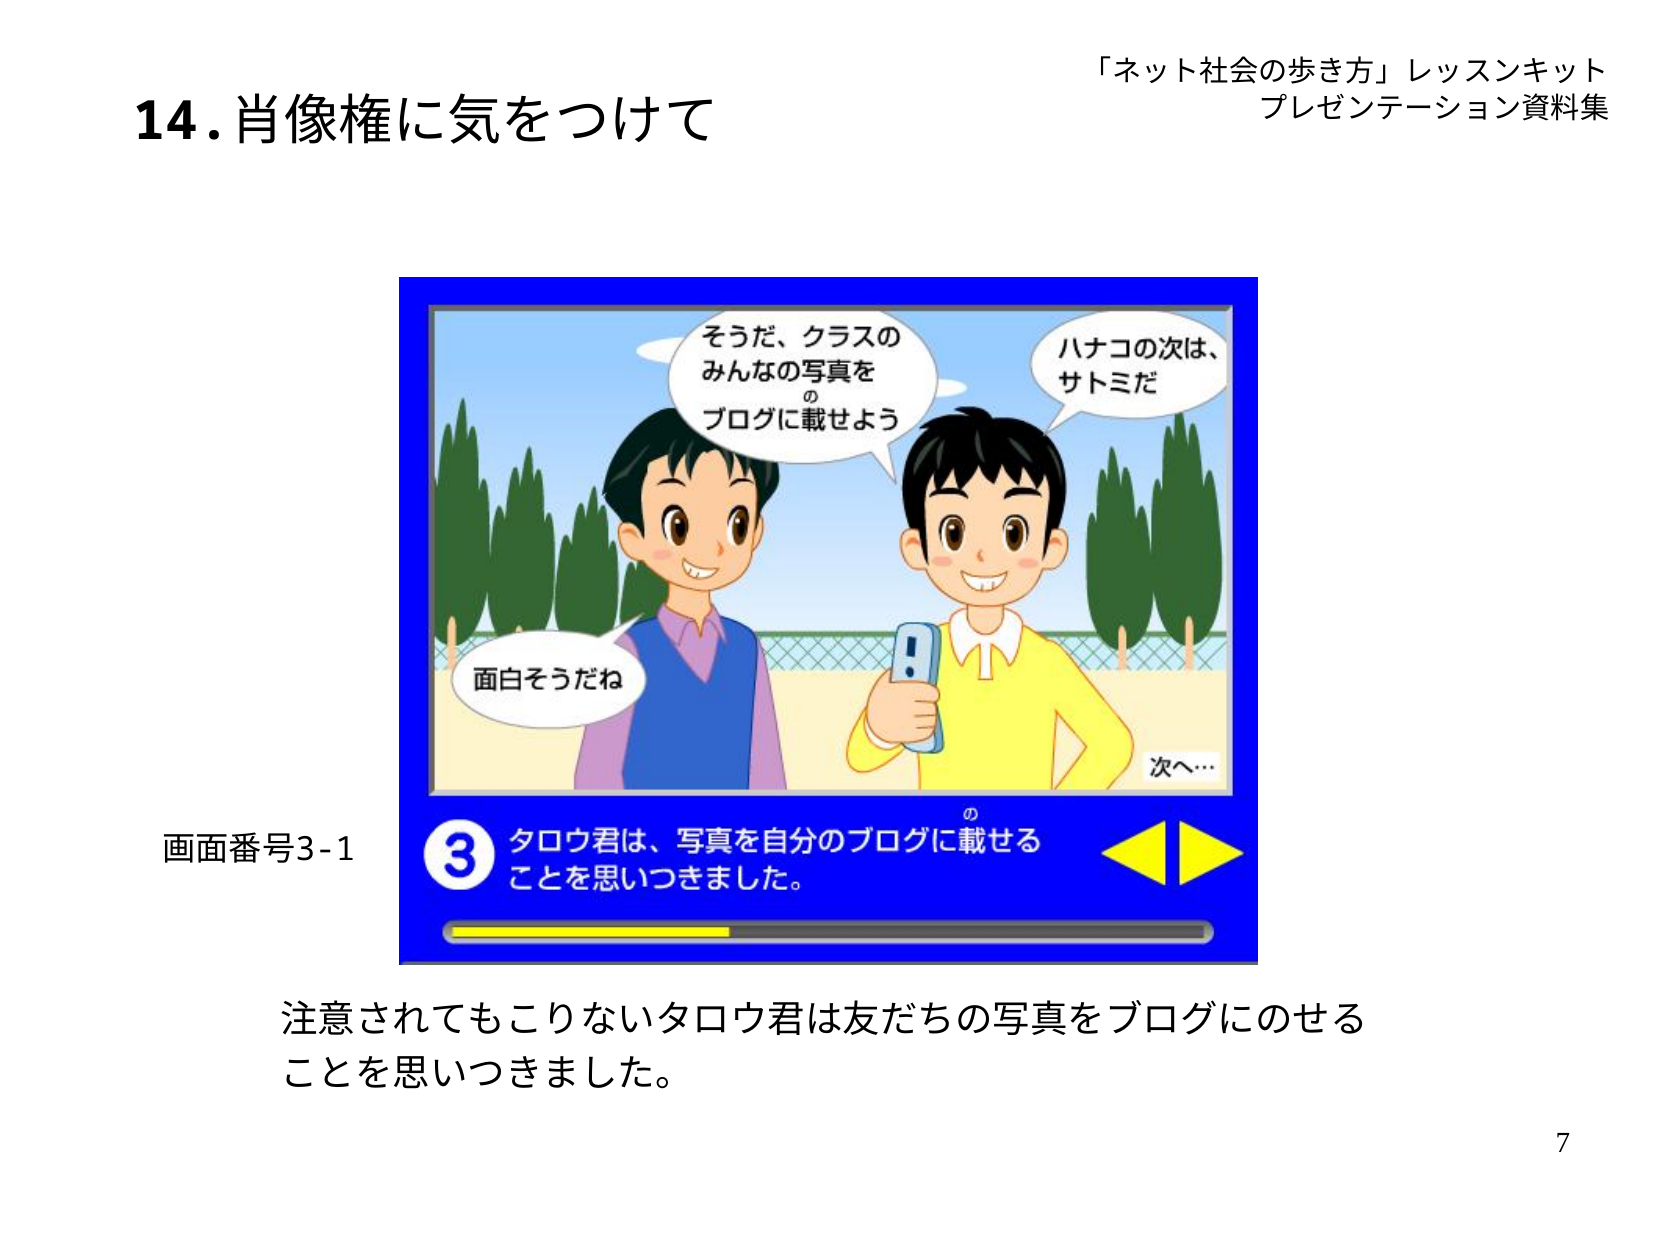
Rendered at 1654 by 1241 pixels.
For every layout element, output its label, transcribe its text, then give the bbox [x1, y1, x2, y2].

text_box 「ネット社会の歩き方」レッスンキット プレゼンテーション資料集 [1062, 44, 1625, 134]
text_box 画面番号3-1 [147, 826, 384, 875]
picture [399, 277, 1258, 965]
text_box 注意されてもこりないタロウ君は友だちの写真をブログにのせることを思いつきました。 [265, 981, 1418, 1105]
text_box 14.肖像権に気をつけて [118, 88, 1093, 158]
